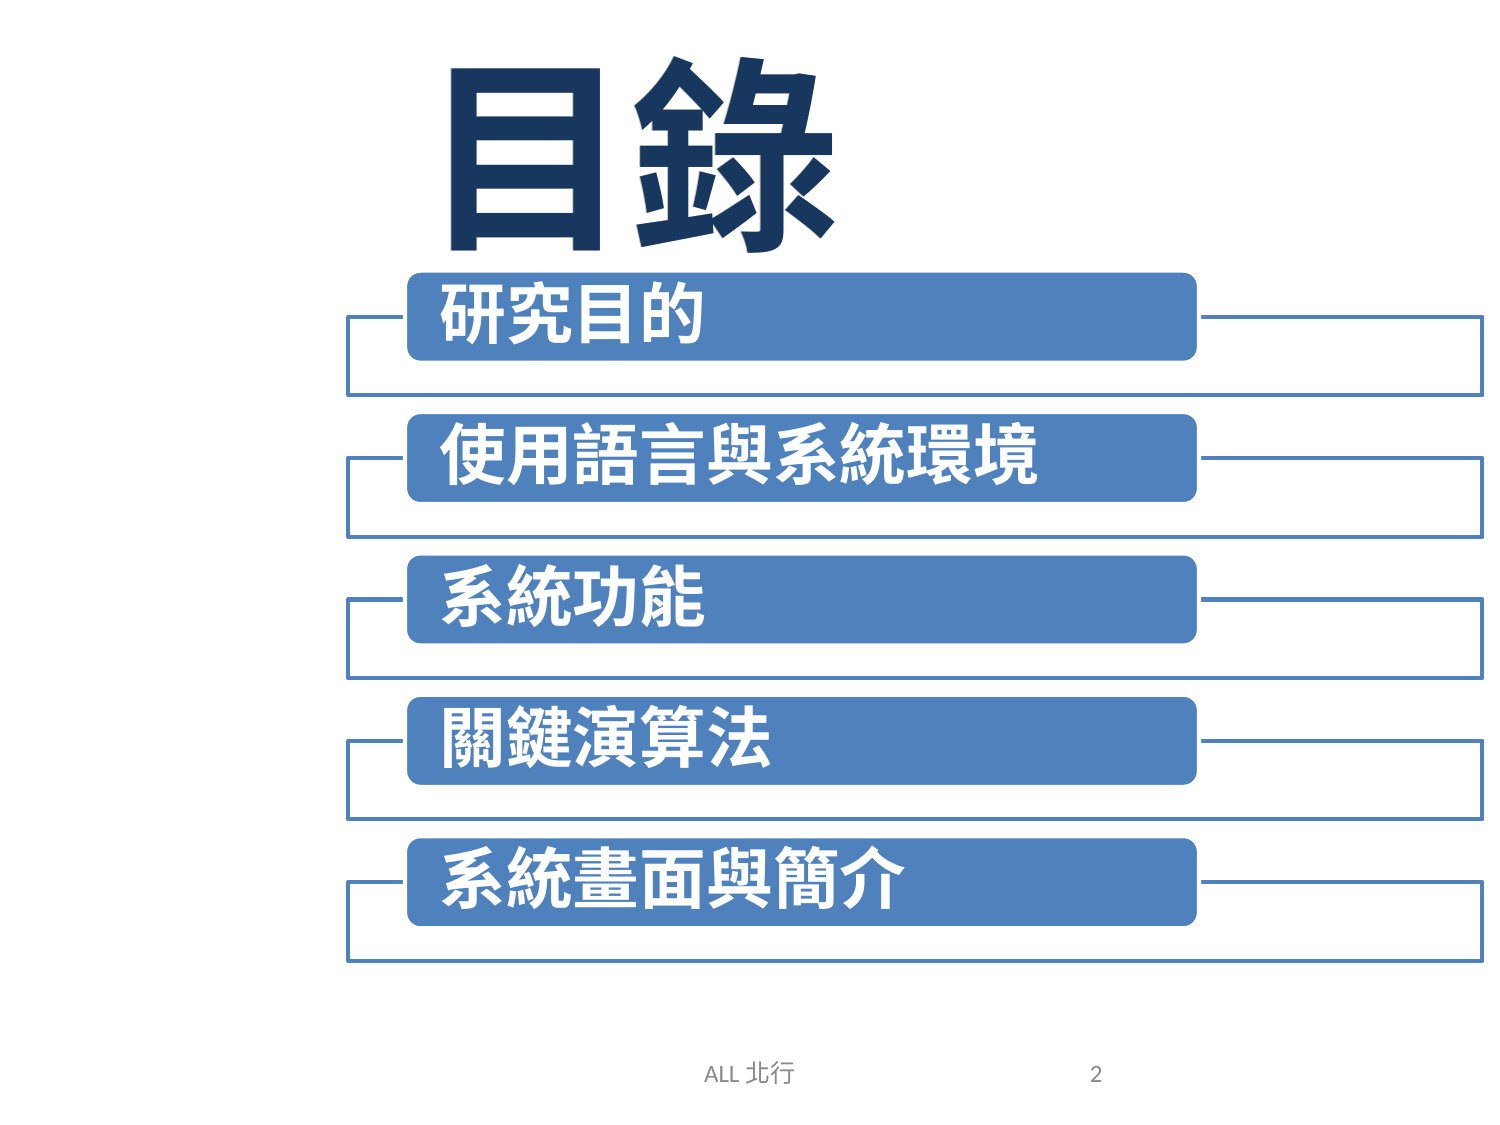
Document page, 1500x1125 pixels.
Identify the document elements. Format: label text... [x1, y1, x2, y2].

text_box [348, 882, 1482, 961]
text_box ALL北行 [512, 1042, 988, 1103]
text_box 使用語言與系統環境 [405, 412, 1199, 505]
text_box [348, 599, 1482, 678]
text_box [348, 741, 1482, 819]
title 目錄 [407, 19, 1446, 207]
text_box [348, 317, 1482, 395]
text_box 系統功能 [405, 553, 1199, 646]
text_box 關鍵演算法 [405, 694, 1199, 787]
text_box 系統畫面與簡介 [405, 836, 1199, 929]
text_box 研究目的 [405, 270, 1199, 363]
text_box 2 [1074, 1042, 1426, 1103]
text_box [348, 458, 1482, 537]
